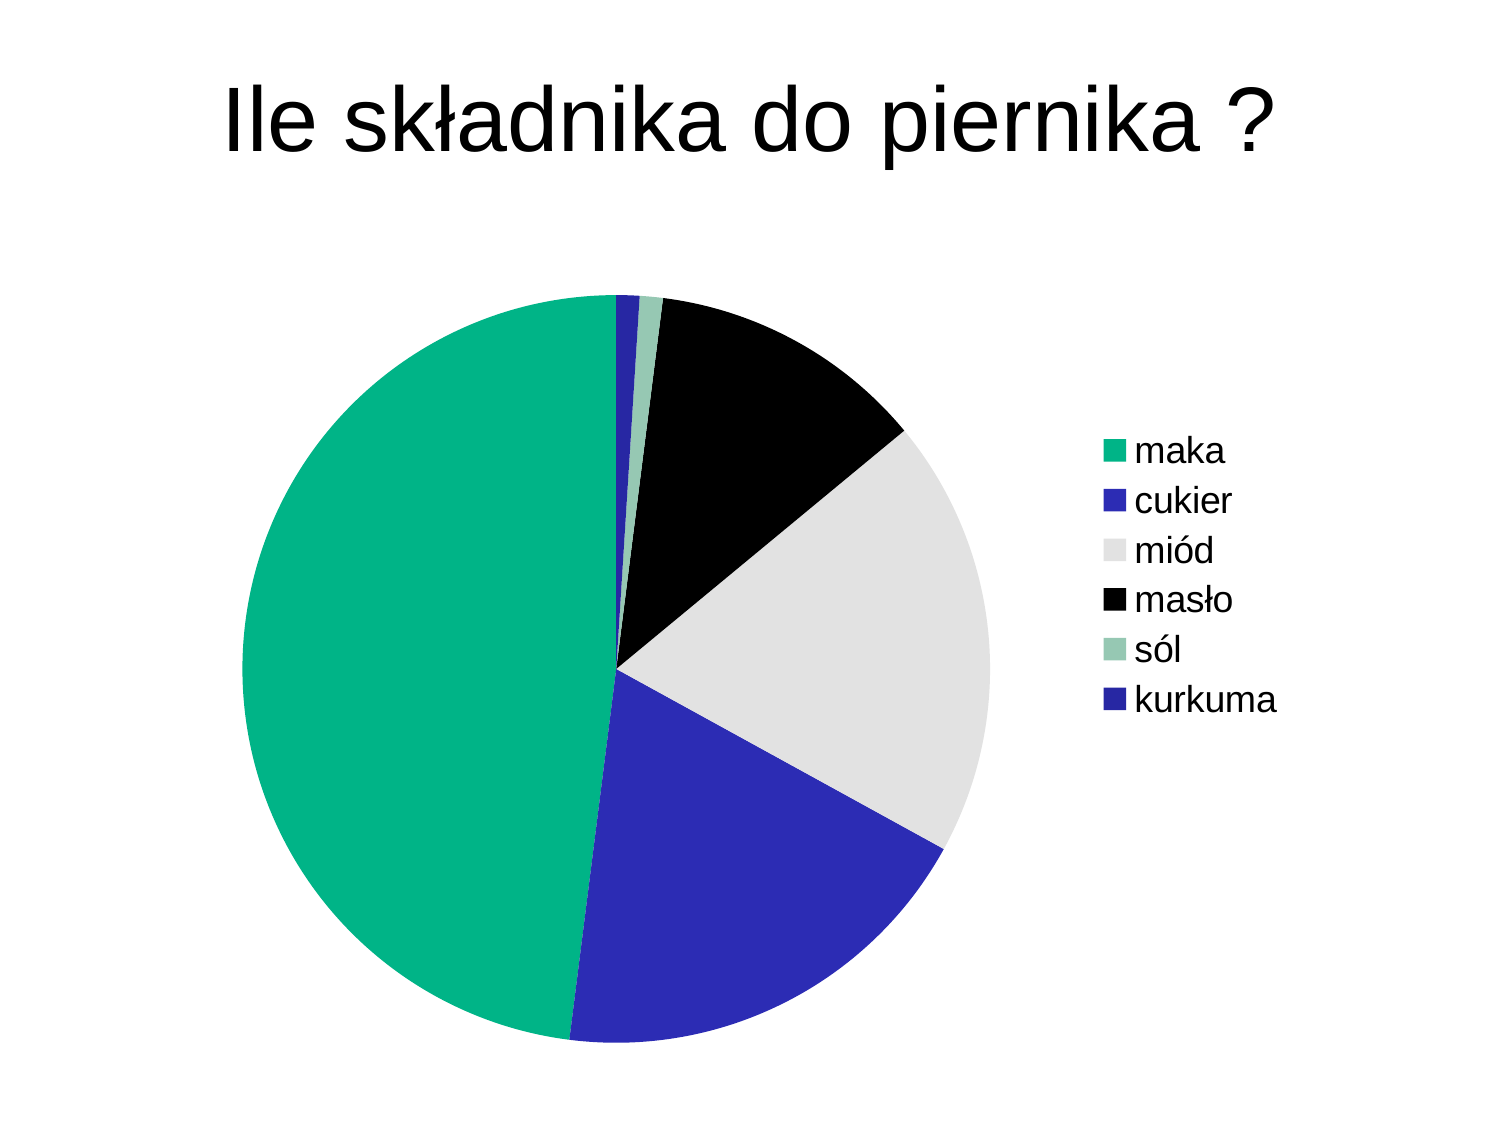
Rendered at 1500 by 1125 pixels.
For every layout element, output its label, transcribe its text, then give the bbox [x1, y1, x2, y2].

chart [75, 185, 1426, 1082]
title Ile składnika do piernika ? [75, 45, 1426, 185]
